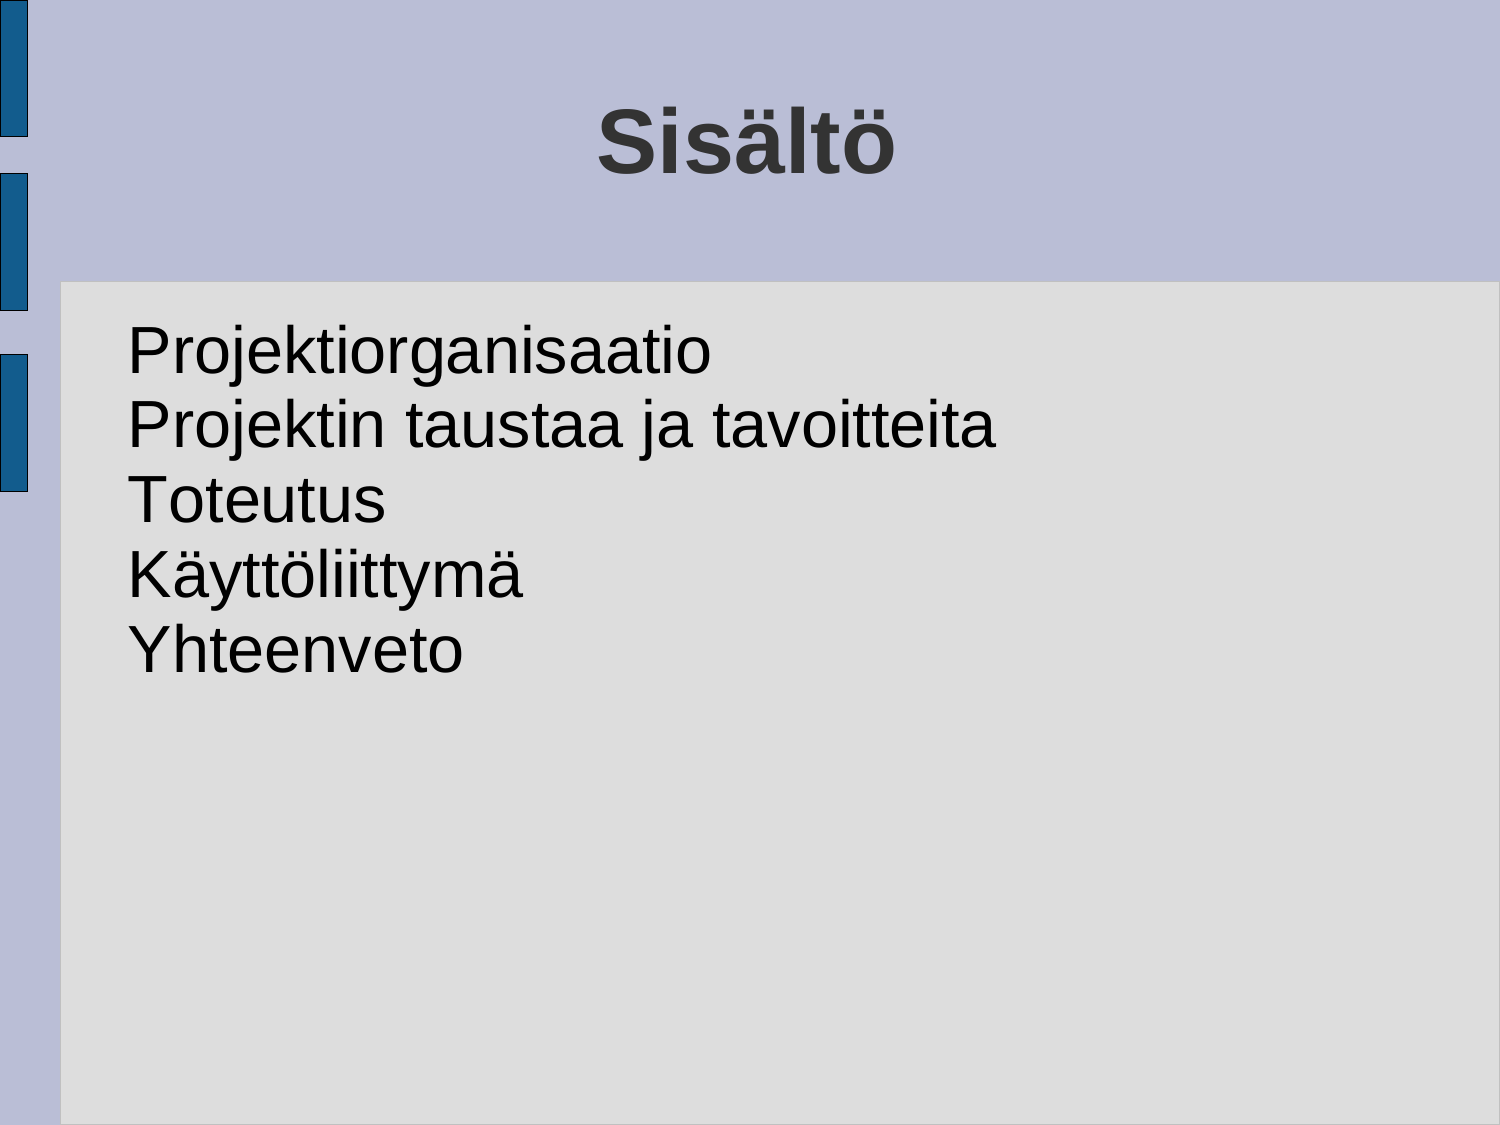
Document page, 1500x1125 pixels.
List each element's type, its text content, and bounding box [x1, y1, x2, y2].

title Sisältö [106, 48, 1388, 237]
list Projektiorganisaatio Projektin taustaa ja tavoitteita Toteutus Käyttöliittymä Yhteenveto [110, 312, 1392, 1007]
